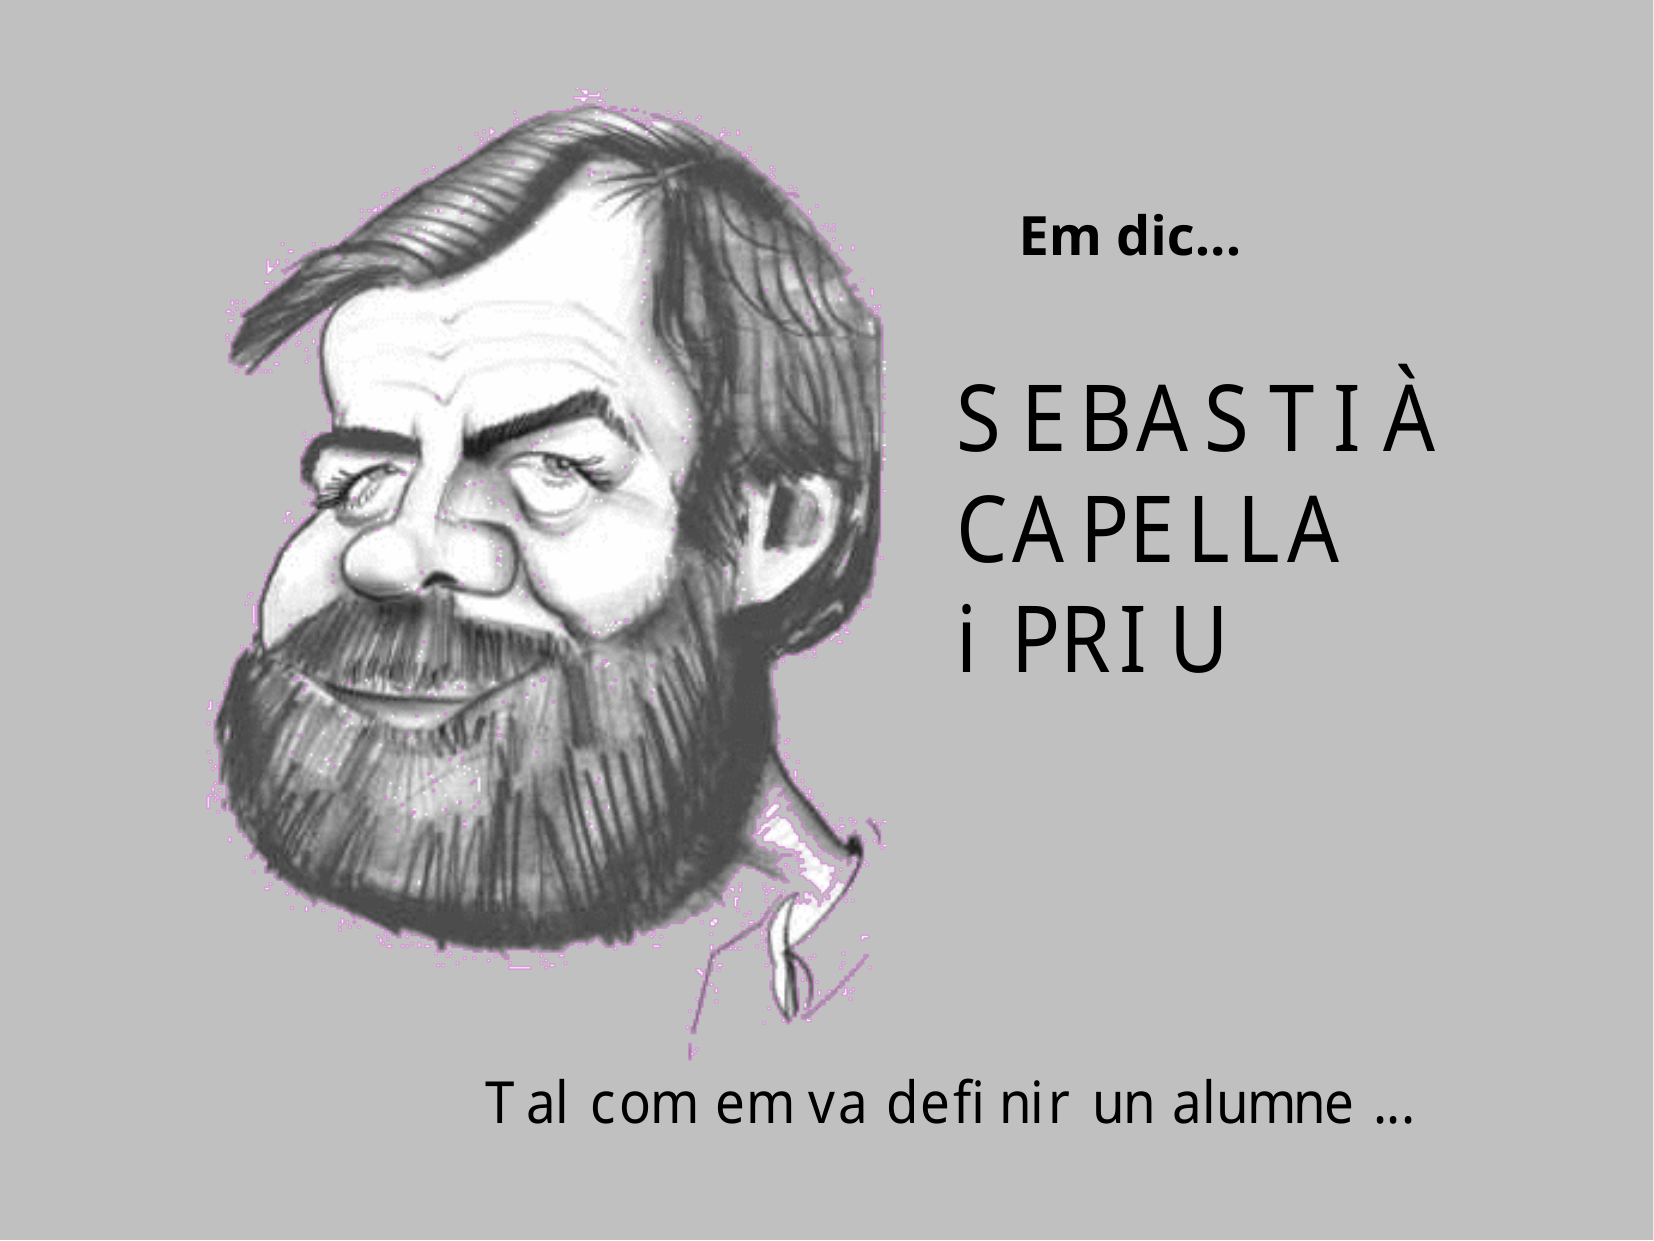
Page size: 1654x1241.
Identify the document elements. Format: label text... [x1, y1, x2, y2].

picture [167, 88, 1654, 1152]
text_box Em dic... [1003, 177, 1507, 279]
